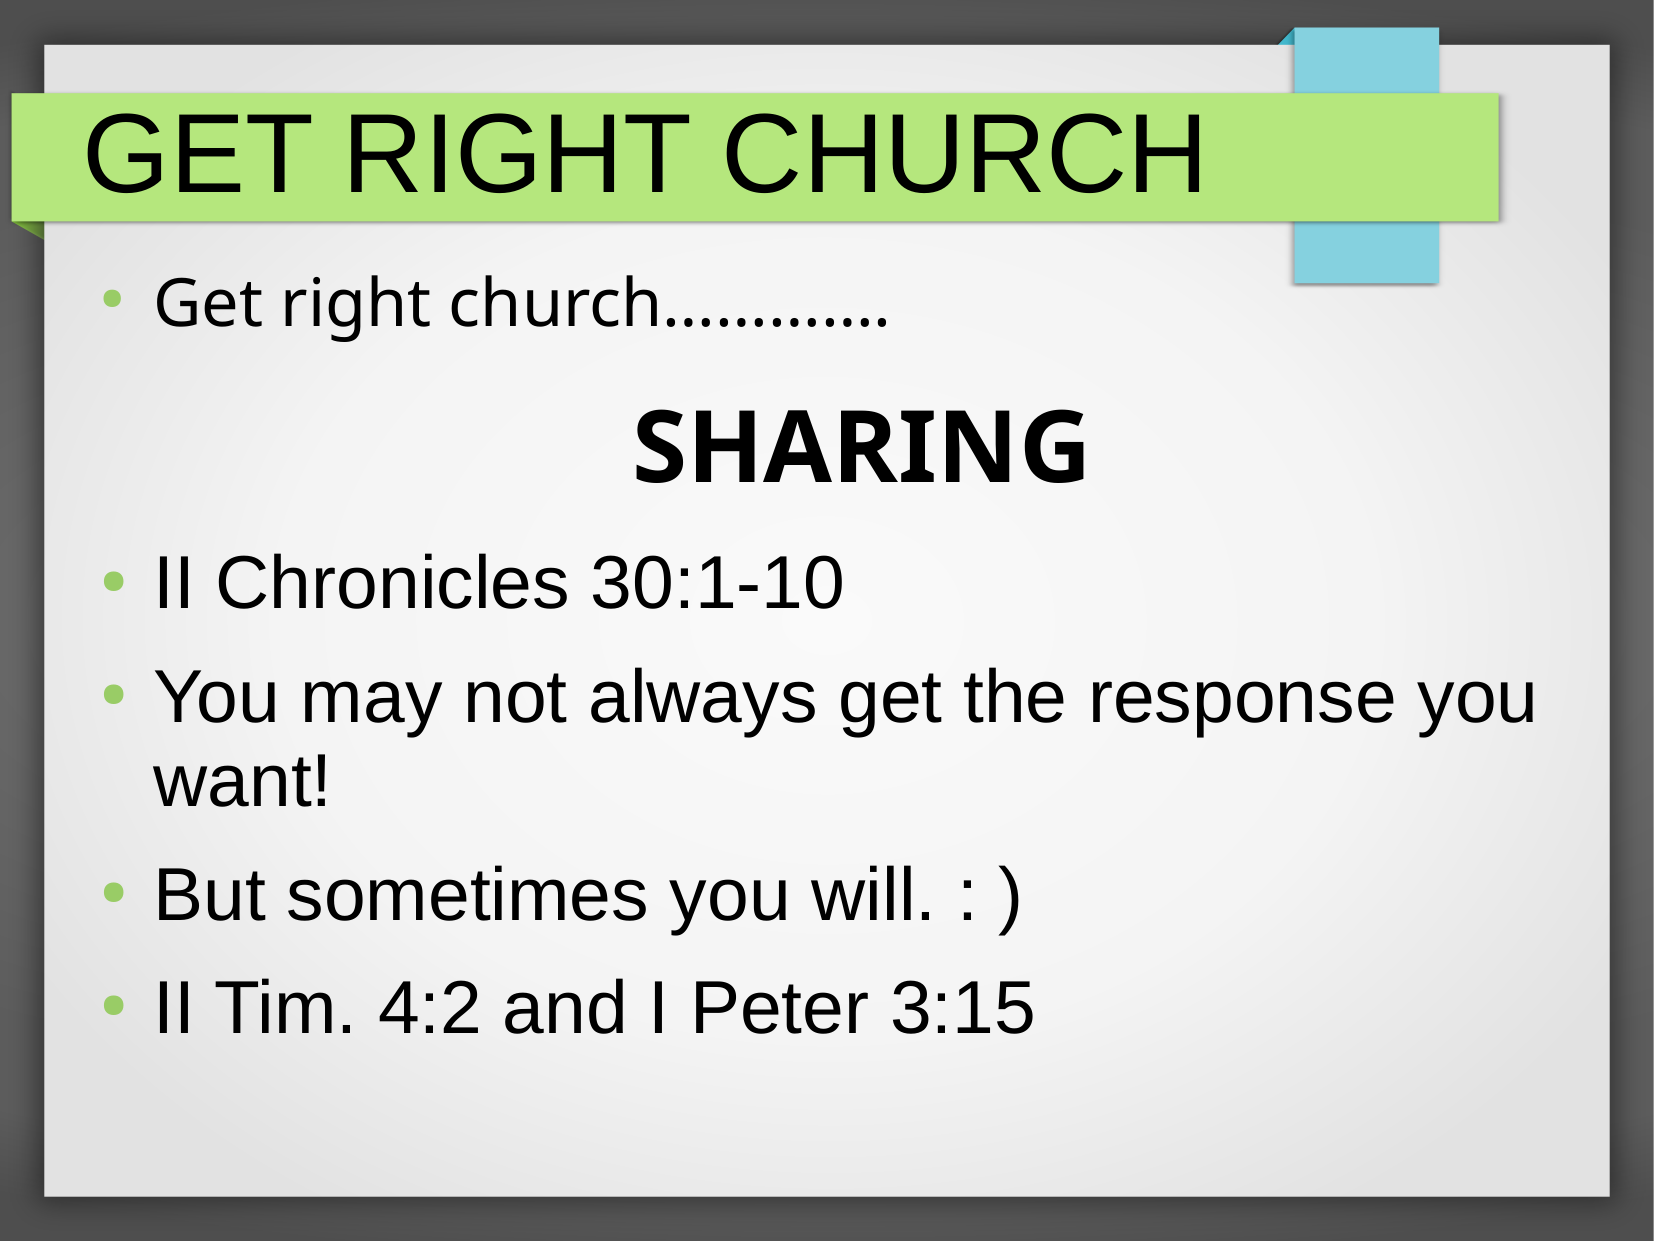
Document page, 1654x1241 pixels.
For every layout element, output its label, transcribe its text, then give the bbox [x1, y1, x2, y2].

list Get right church…………. SHARING II Chronicles 30:1-10 You may not always get the response you want! But sometimes you will. : ) II Tim. 4:2 and I Peter 3:15 [82, 255, 1571, 1171]
title GET RIGHT CHURCH [82, 90, 1264, 217]
picture [0, 0, 1654, 1241]
